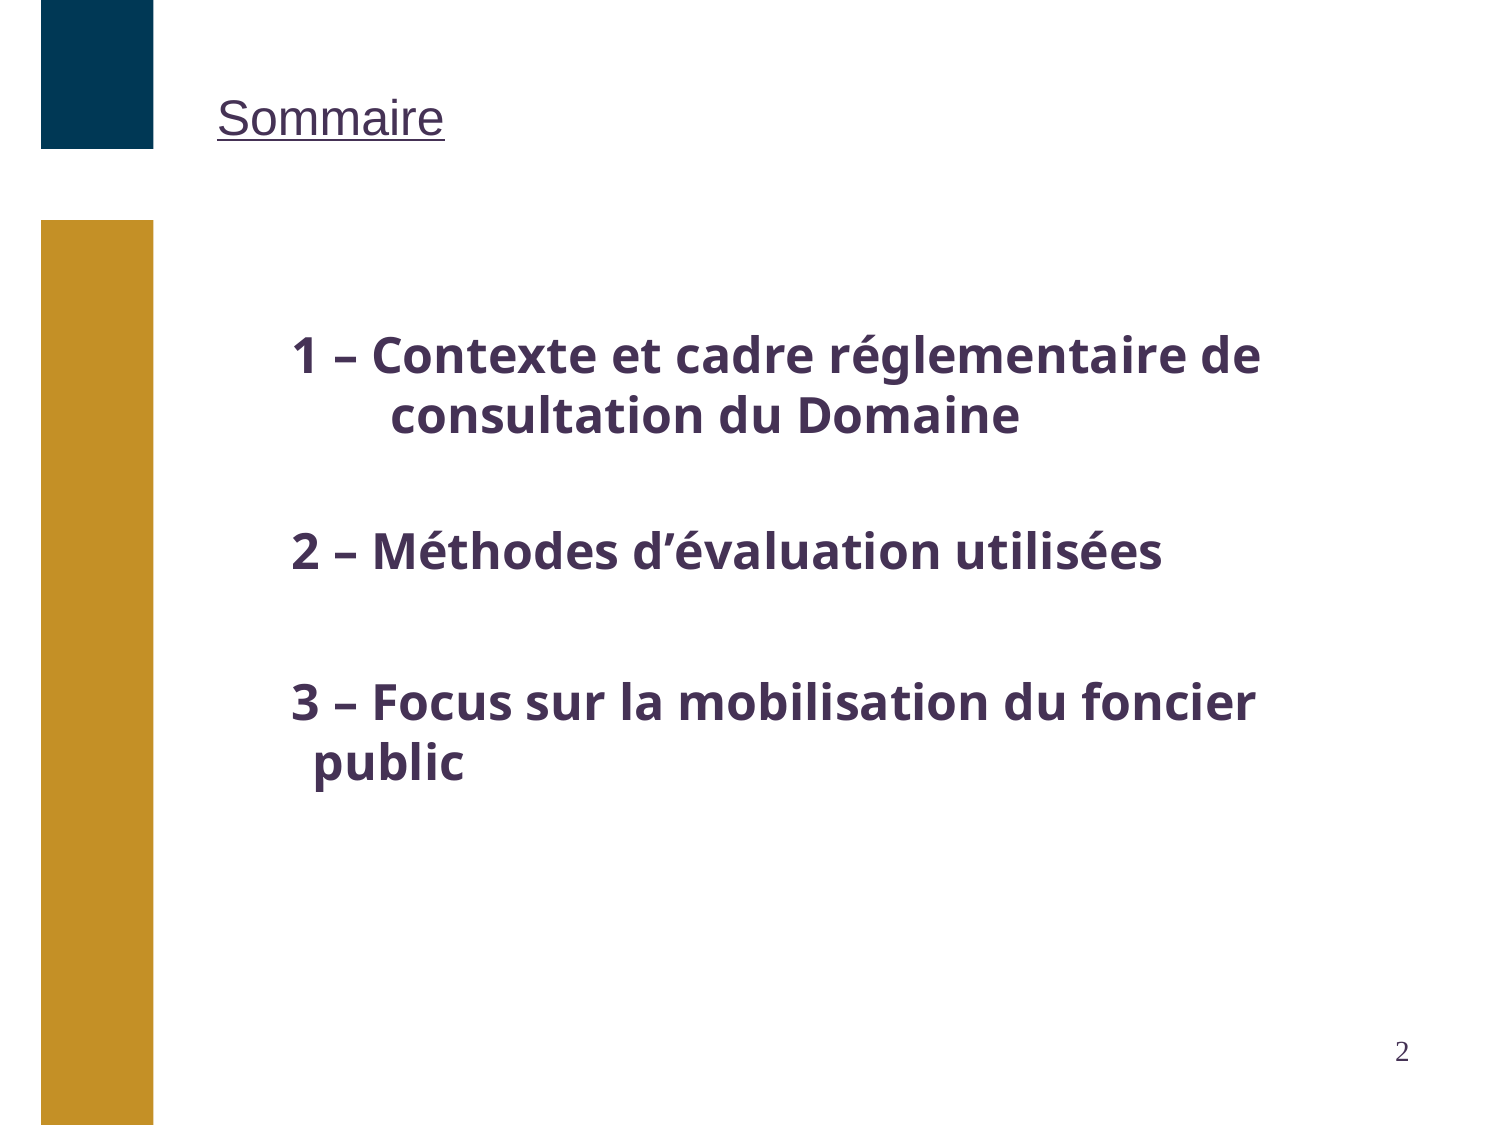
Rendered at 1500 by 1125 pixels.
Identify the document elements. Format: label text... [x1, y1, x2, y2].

text_box <numéro> [1074, 1024, 1425, 1103]
text_box Sommaire [174, 75, 1426, 163]
text_box 1 – Contexte et cadre réglementaire de consultation du Domaine 2 – Méthodes d’évaluation utilisées 3 – Focus sur la mobilisation du foncier public [225, 315, 1413, 950]
